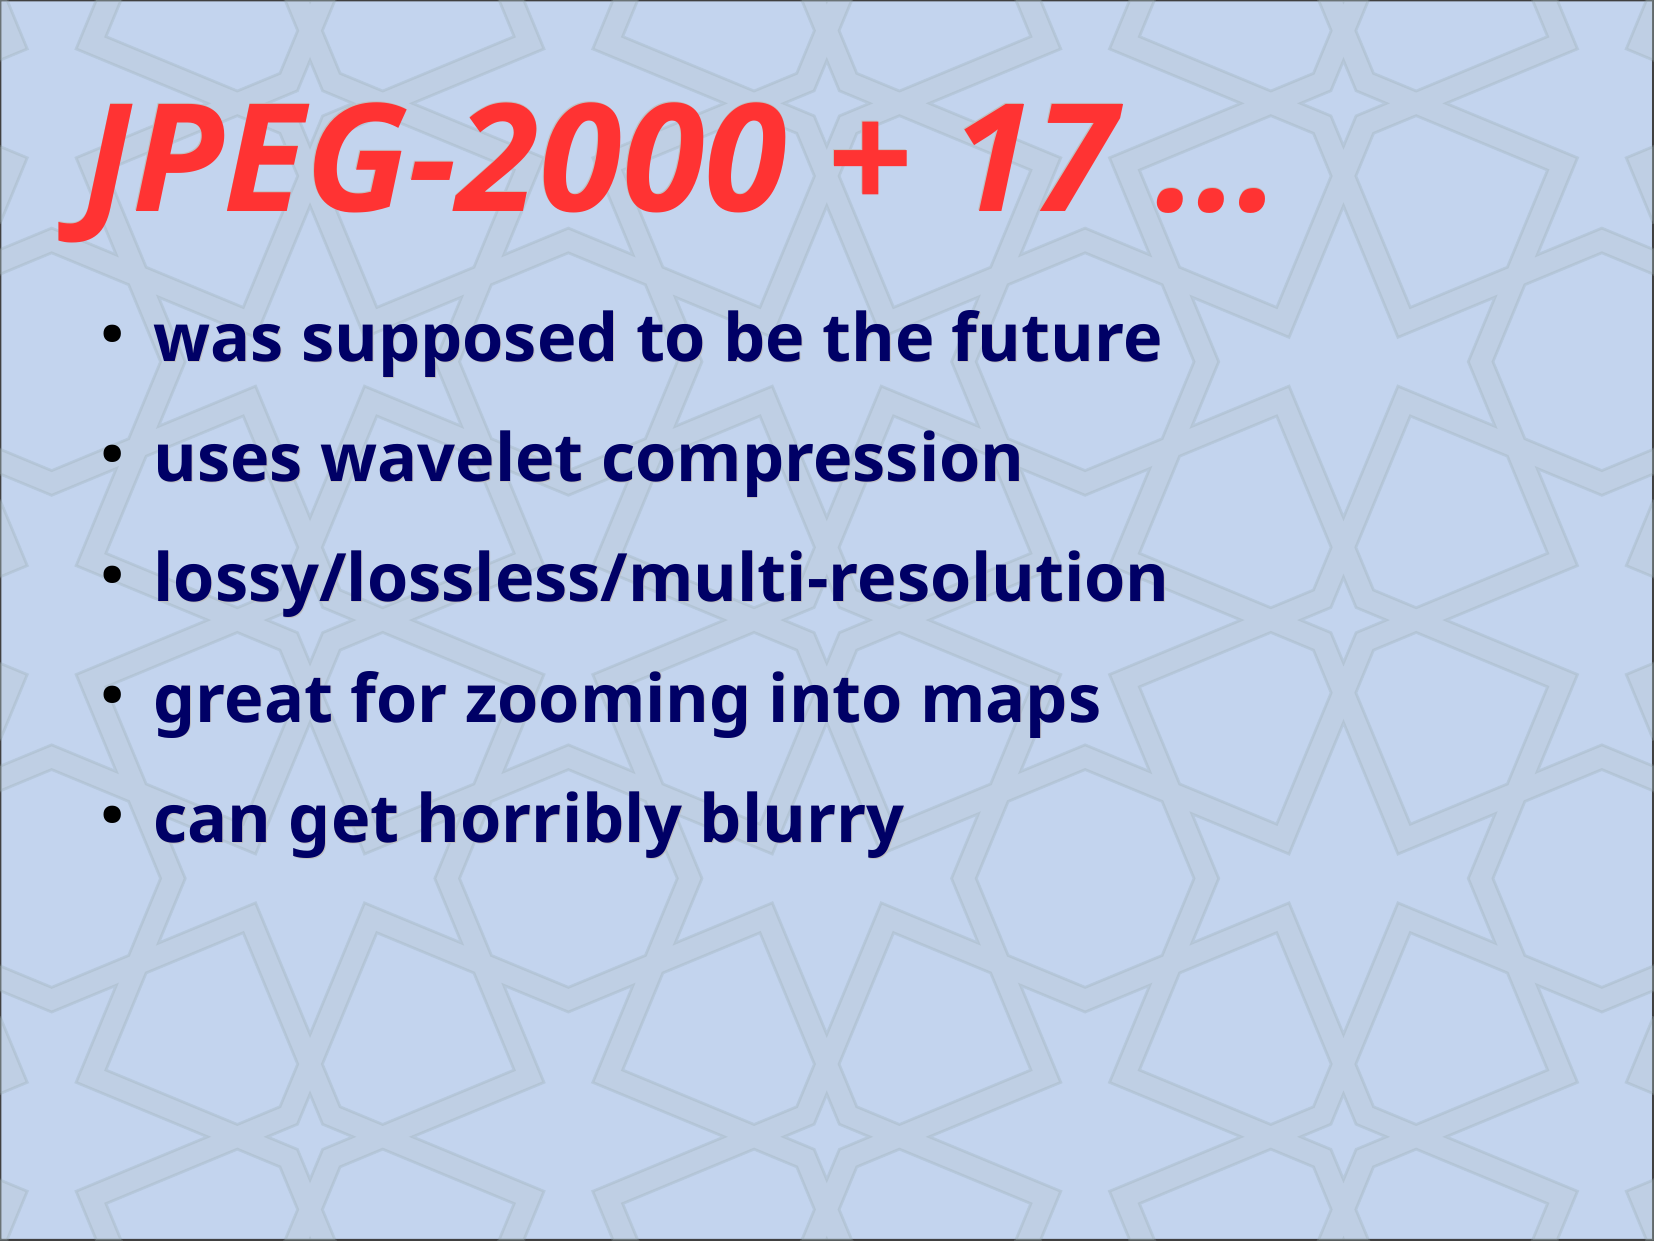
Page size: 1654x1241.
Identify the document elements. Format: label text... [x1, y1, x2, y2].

title JPEG-2000 + 17 … [82, 49, 1571, 257]
list was supposed to be the future uses wavelet compression lossy/lossless/multi-resolution great for zooming into maps can get horribly blurry [82, 290, 1571, 1010]
